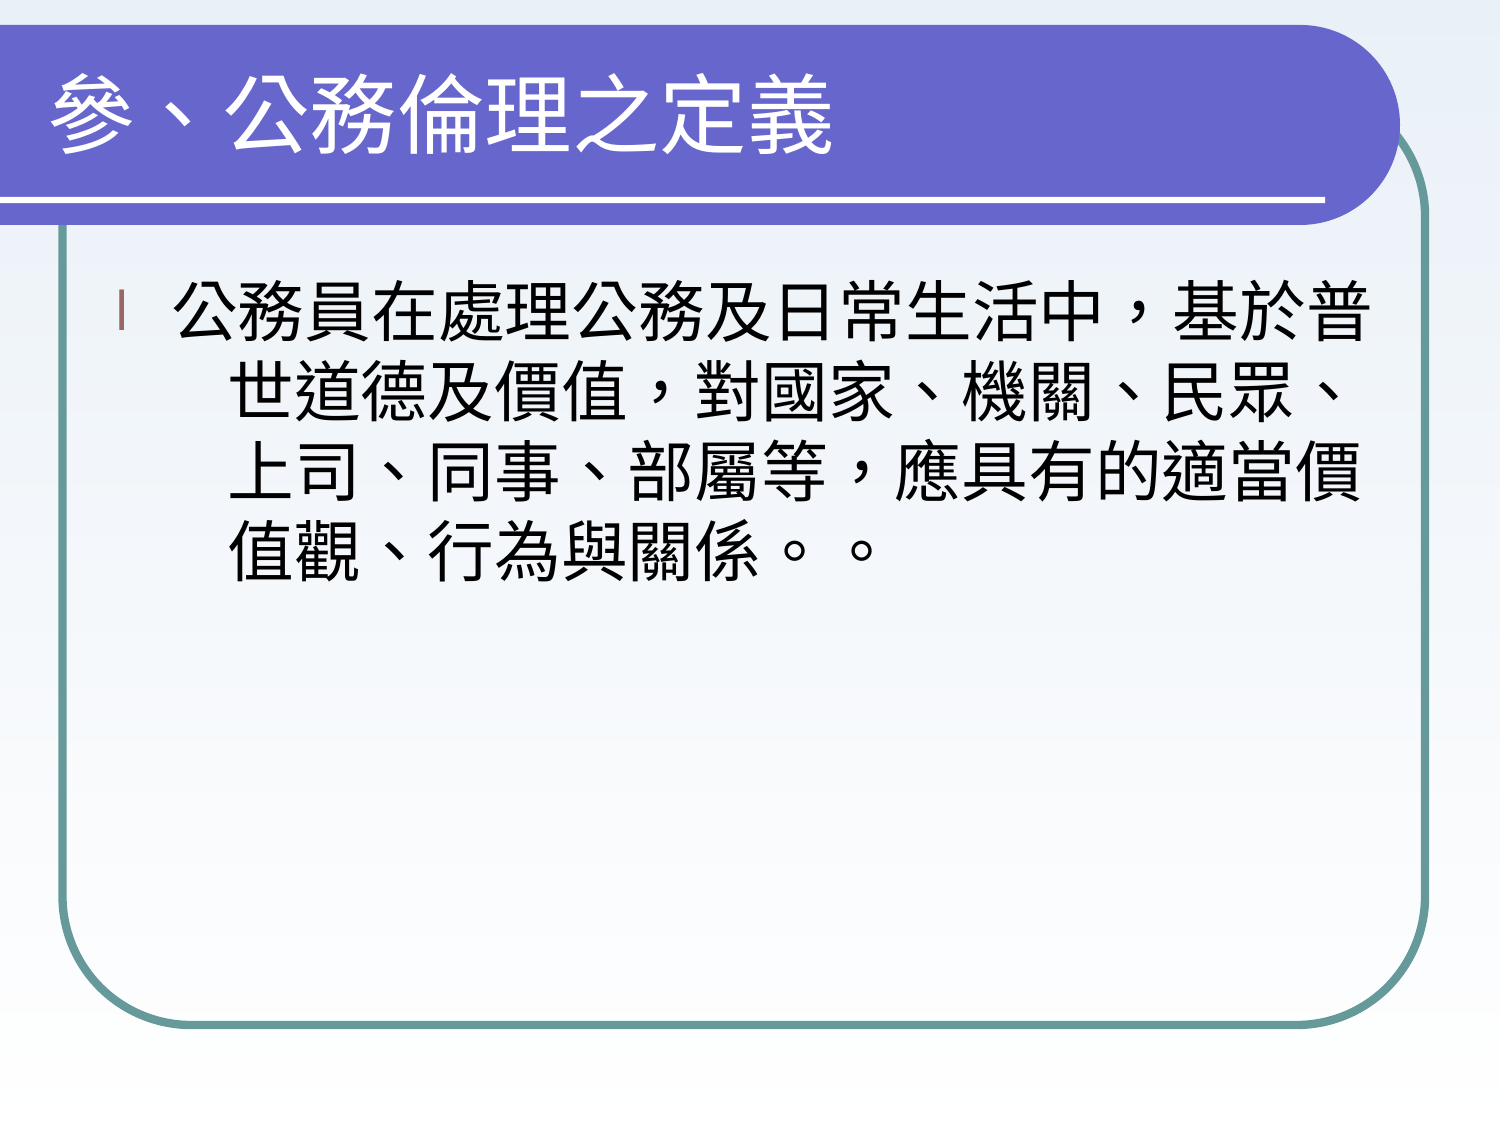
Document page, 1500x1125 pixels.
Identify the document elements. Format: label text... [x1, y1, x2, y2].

title 參、公務倫理之定義 [32, 37, 1347, 188]
list 公務員在處理公務及日常生活中，基於普世道德及價值，對國家、機關、民眾、上司、同事、部屬等，應具有的適當價值觀、行為與關係。。 [99, 262, 1400, 988]
